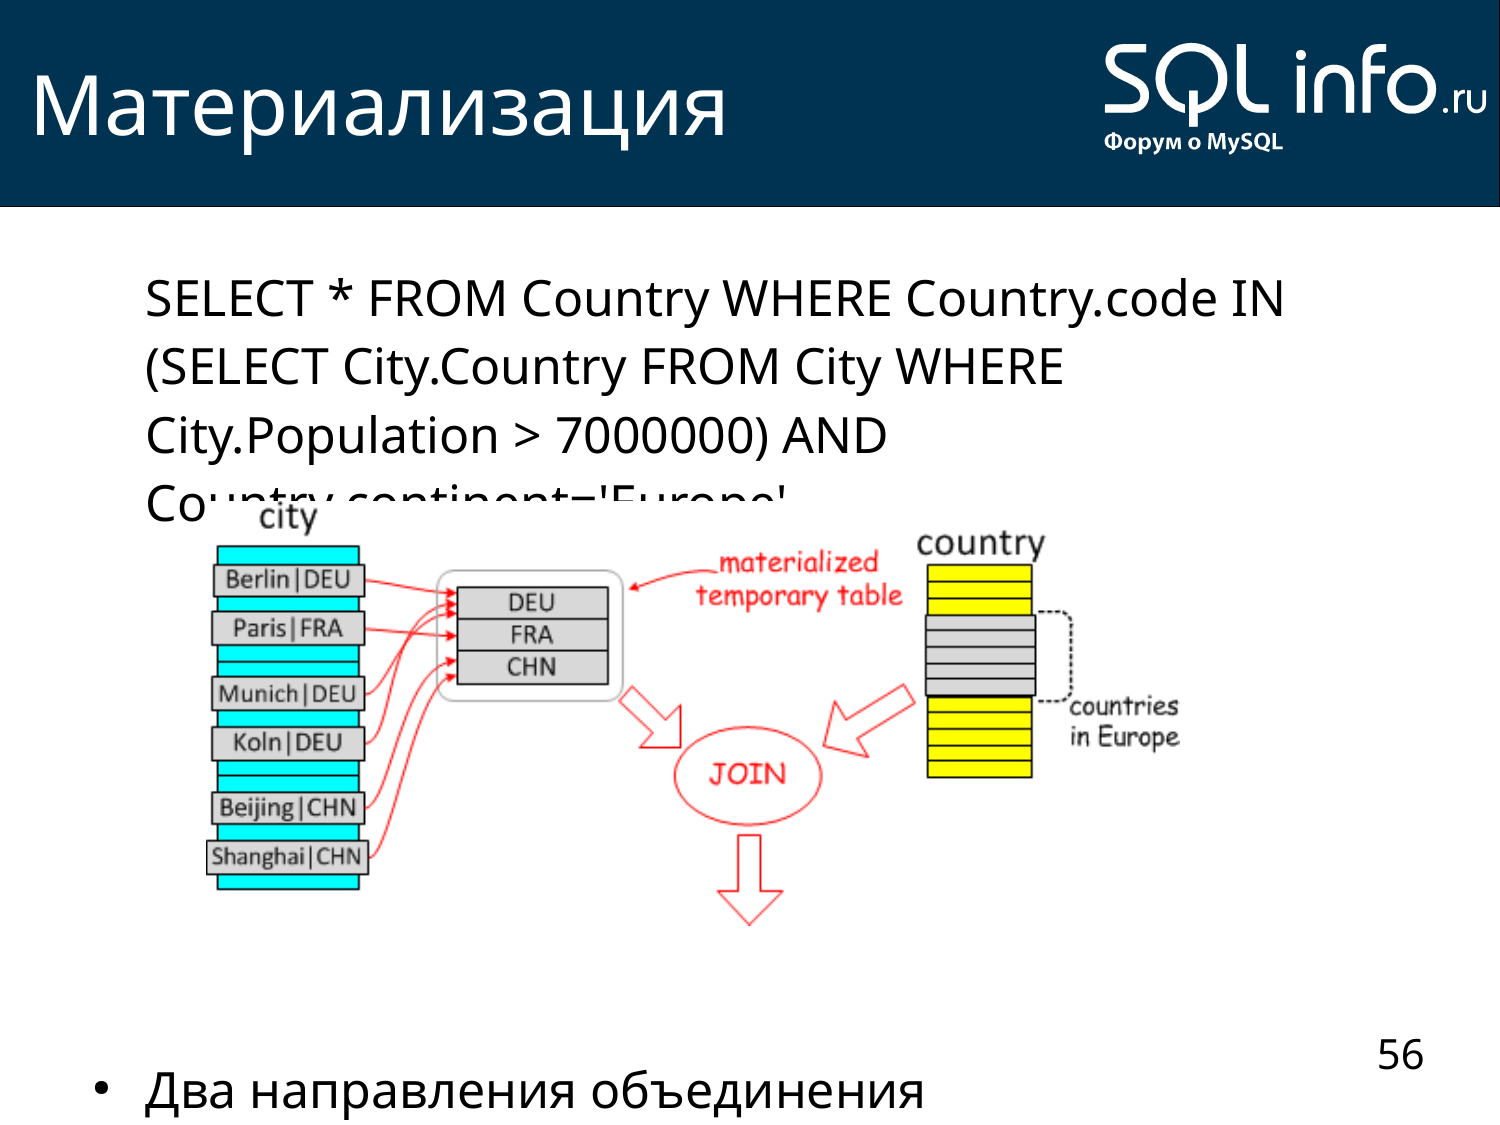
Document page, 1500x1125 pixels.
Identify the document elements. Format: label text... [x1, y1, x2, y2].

picture [1093, 29, 1495, 166]
list SELECT * FROM Country WHERE Country.code IN (SELECT City.Country FROM City WHERE City.Population > 7000000) AND Country.continent='Europe' Два направления объединения [75, 263, 1425, 1034]
picture [206, 501, 1180, 926]
title Материализация [29, 0, 1093, 207]
